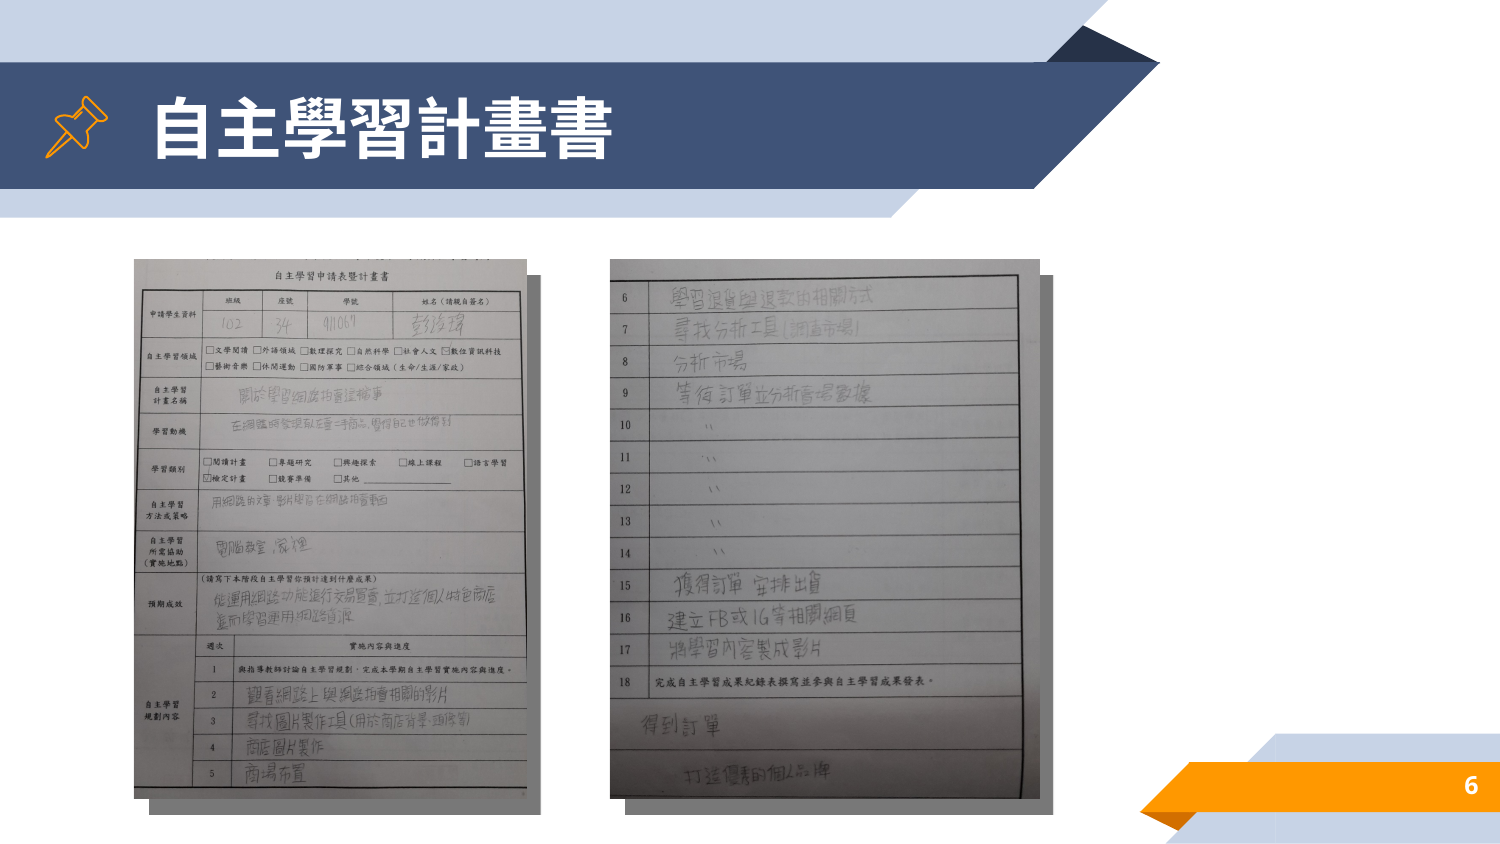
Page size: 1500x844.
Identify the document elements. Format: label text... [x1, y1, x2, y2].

slide_number <編號> [1249, 760, 1494, 813]
picture [133, 259, 543, 799]
title 自主學習計畫書 [133, 64, 1035, 190]
picture [609, 259, 1049, 799]
